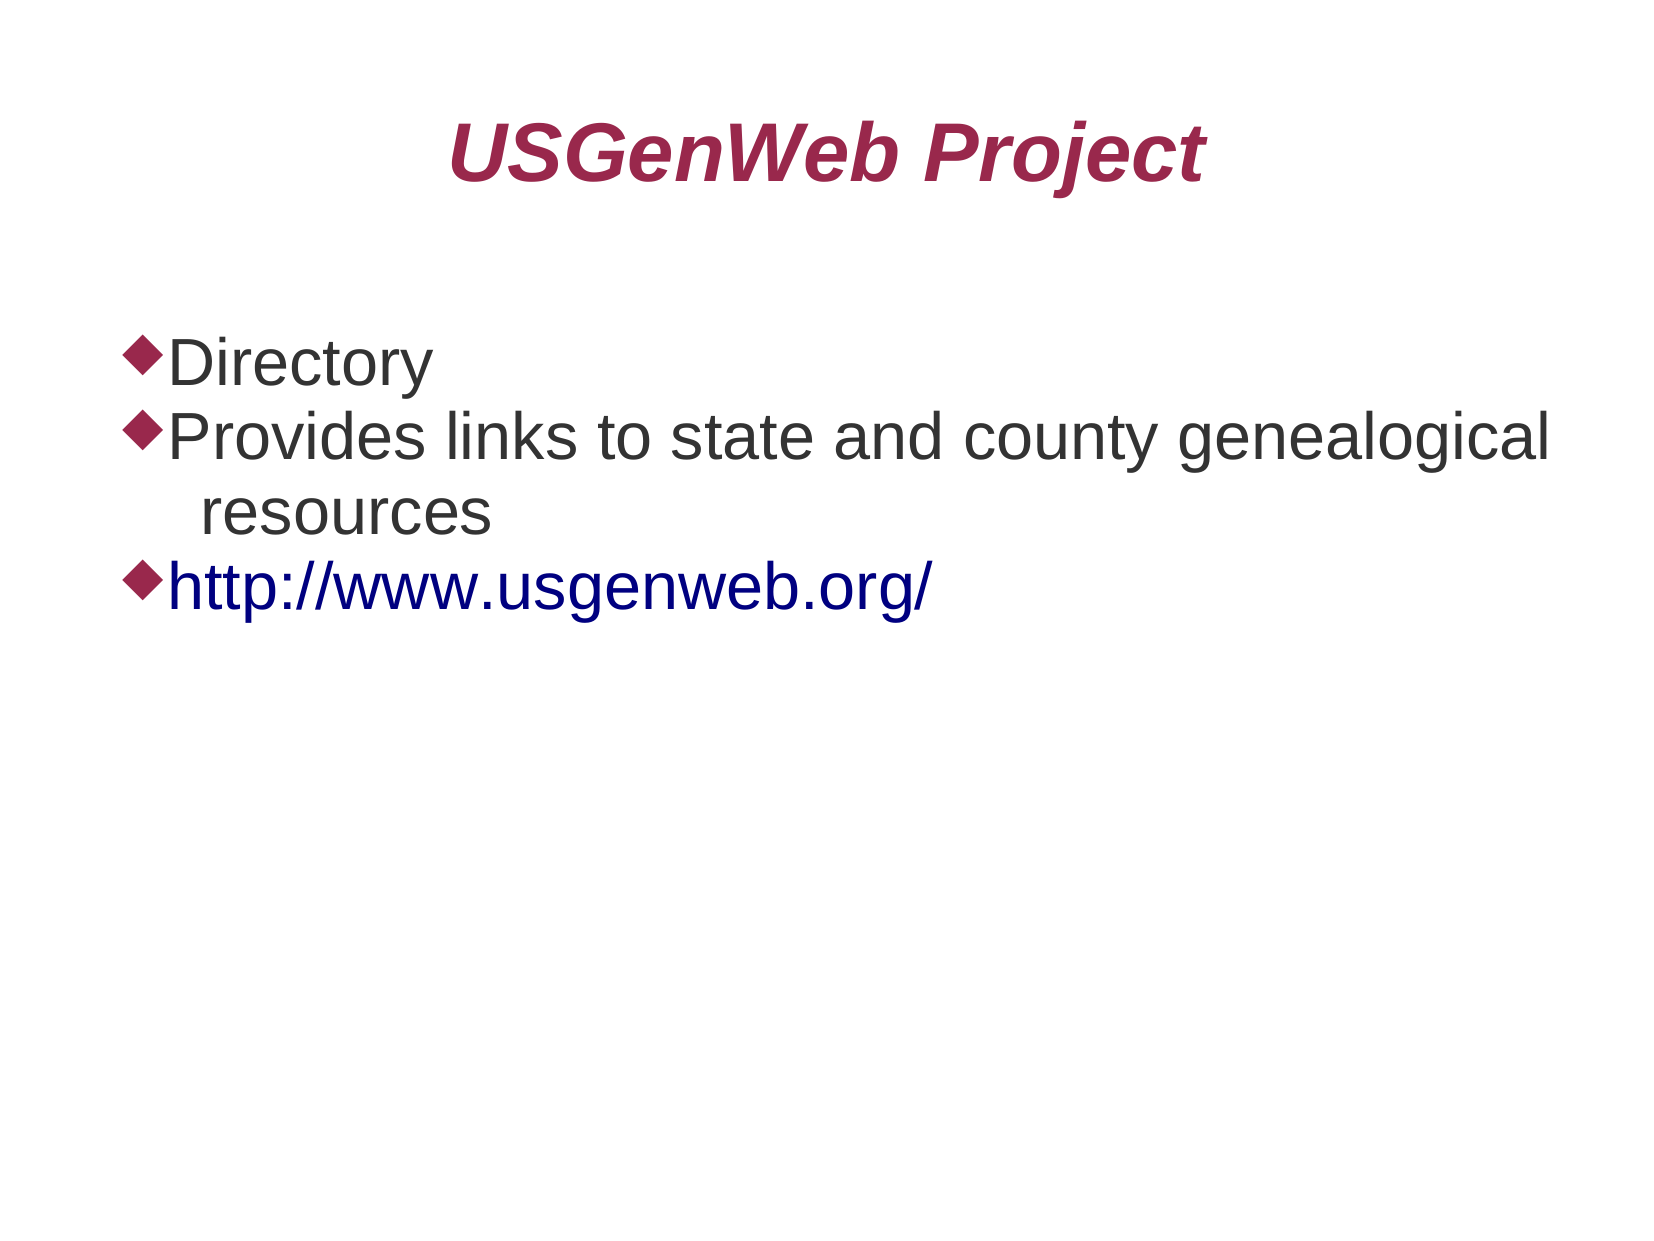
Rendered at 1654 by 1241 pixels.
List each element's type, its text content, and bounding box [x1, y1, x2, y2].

title USGenWeb Project [82, 56, 1571, 250]
list Directory Provides links to state and county genealogical resources http://www.usgenweb.org/ [118, 324, 1571, 990]
